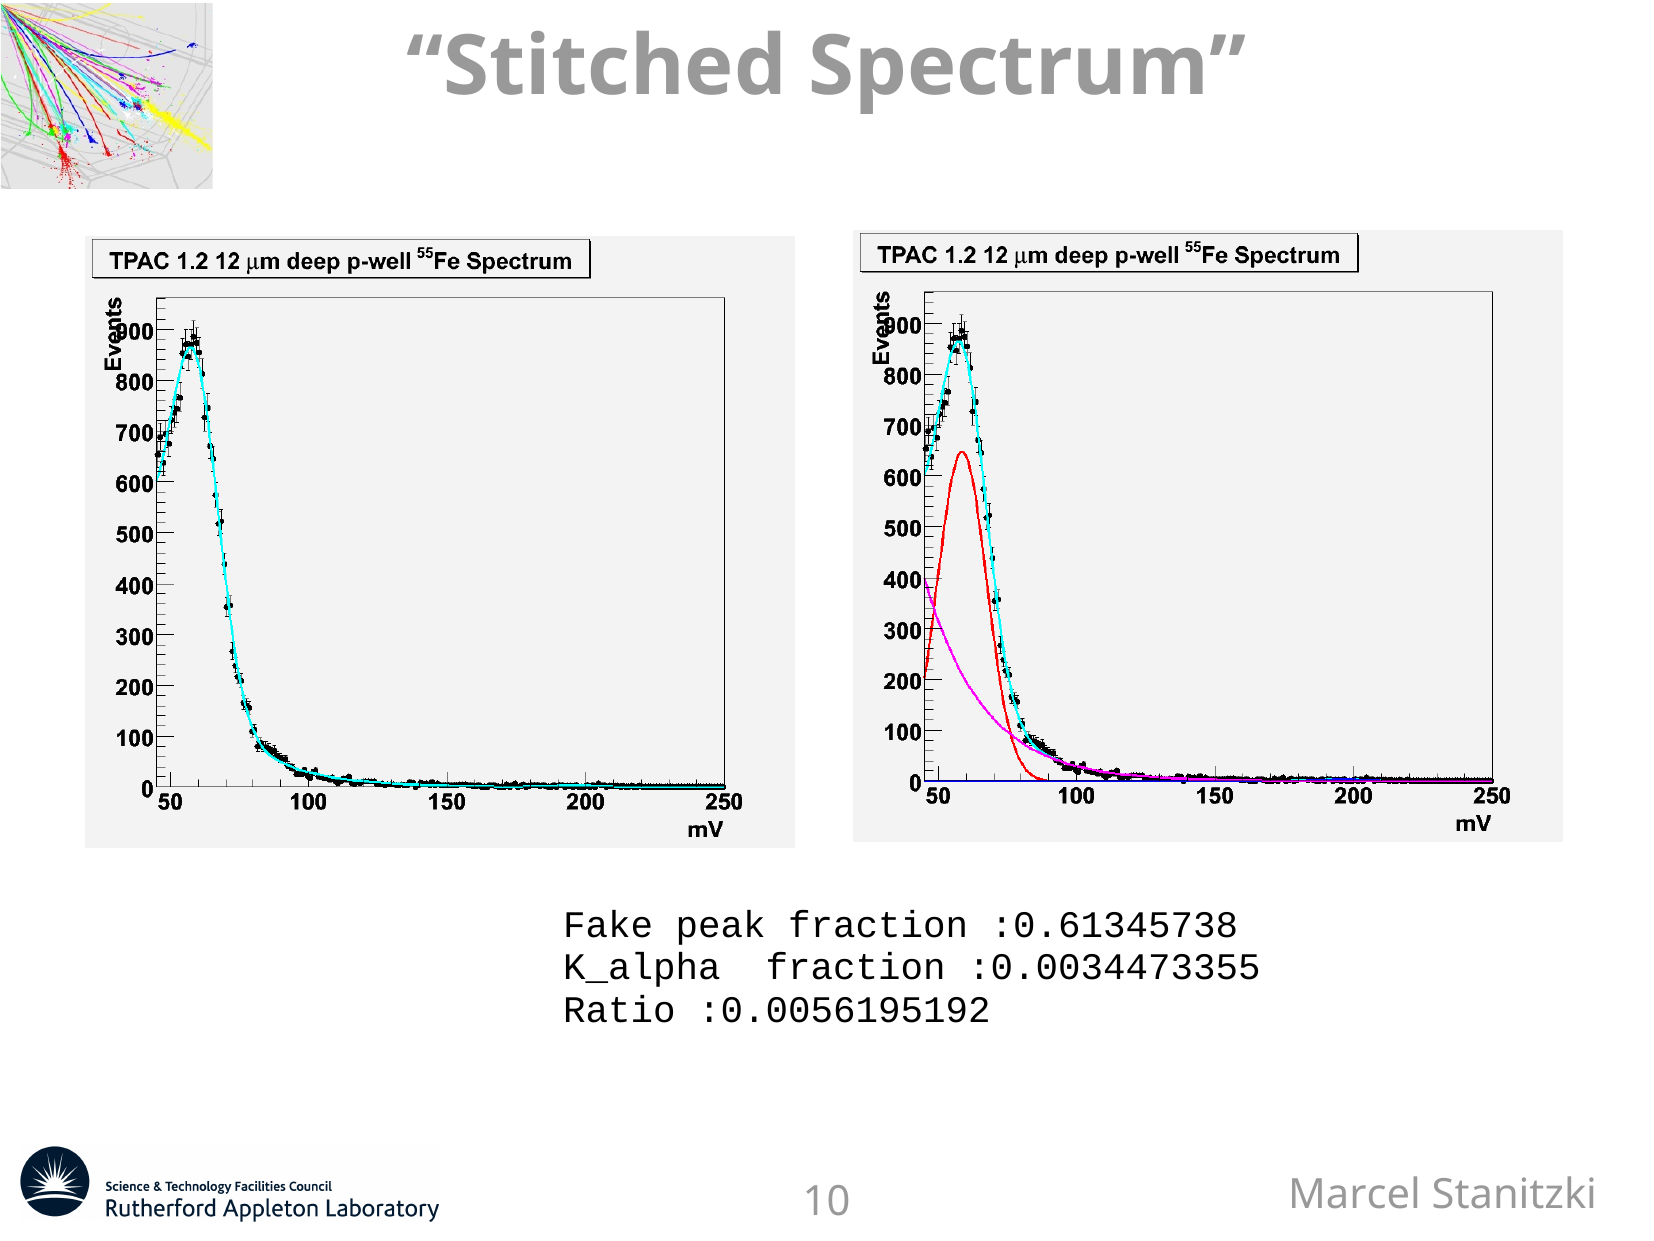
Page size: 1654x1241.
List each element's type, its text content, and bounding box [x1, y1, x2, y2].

text_box Fake peak fraction :0.61345738 K_alpha fraction :0.0034473355 Ratio :0.0056195192 [548, 898, 1276, 1075]
picture [0, 3, 213, 189]
title “Stitched Spectrum” [203, 11, 1451, 113]
picture [19, 1145, 439, 1222]
picture [85, 236, 795, 848]
picture [853, 230, 1563, 842]
